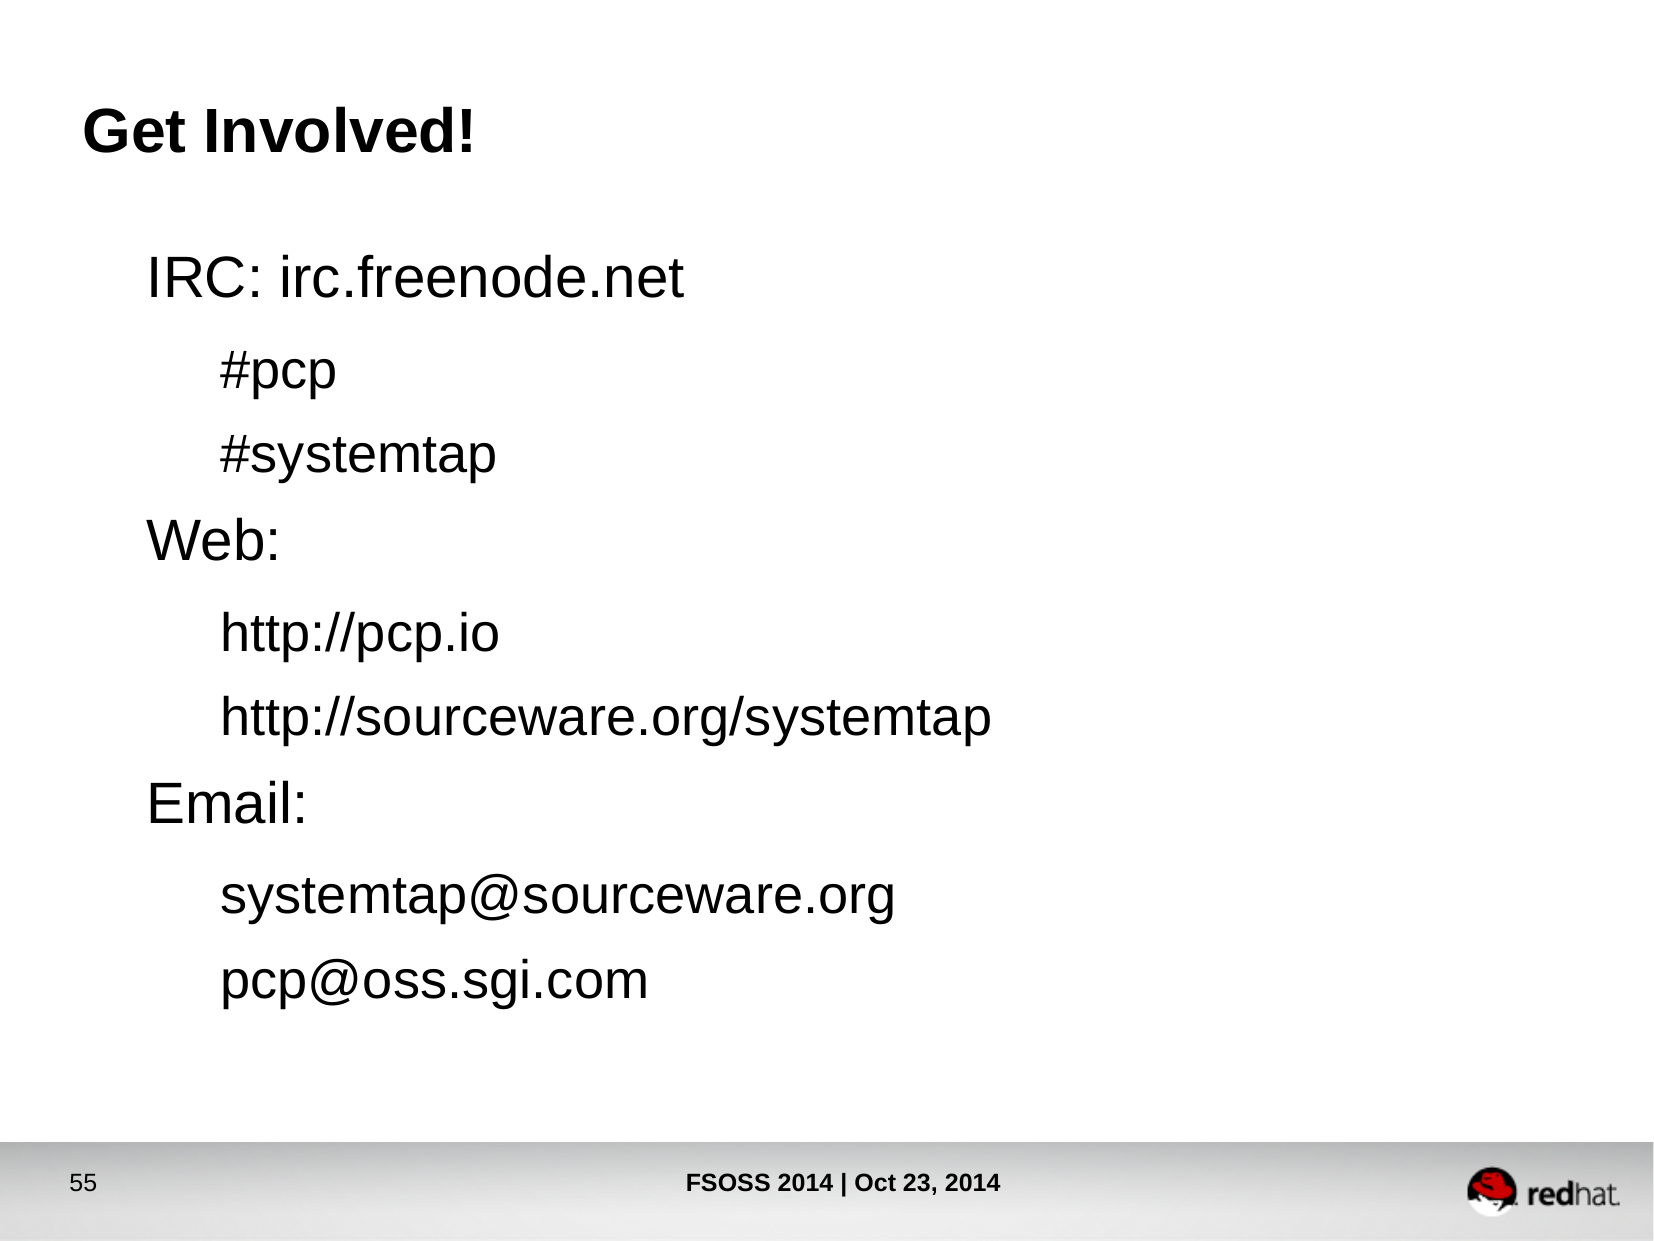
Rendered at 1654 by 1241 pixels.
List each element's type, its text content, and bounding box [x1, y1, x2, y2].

picture [0, 1142, 1654, 1241]
title Get Involved! [82, 37, 1571, 226]
list IRC: irc.freenode.net #pcp #systemtap Web: http://pcp.io http://sourceware.org/systemtap Email: systemtap@sourceware.org pcp@oss.sgi.com [86, 244, 1576, 1039]
